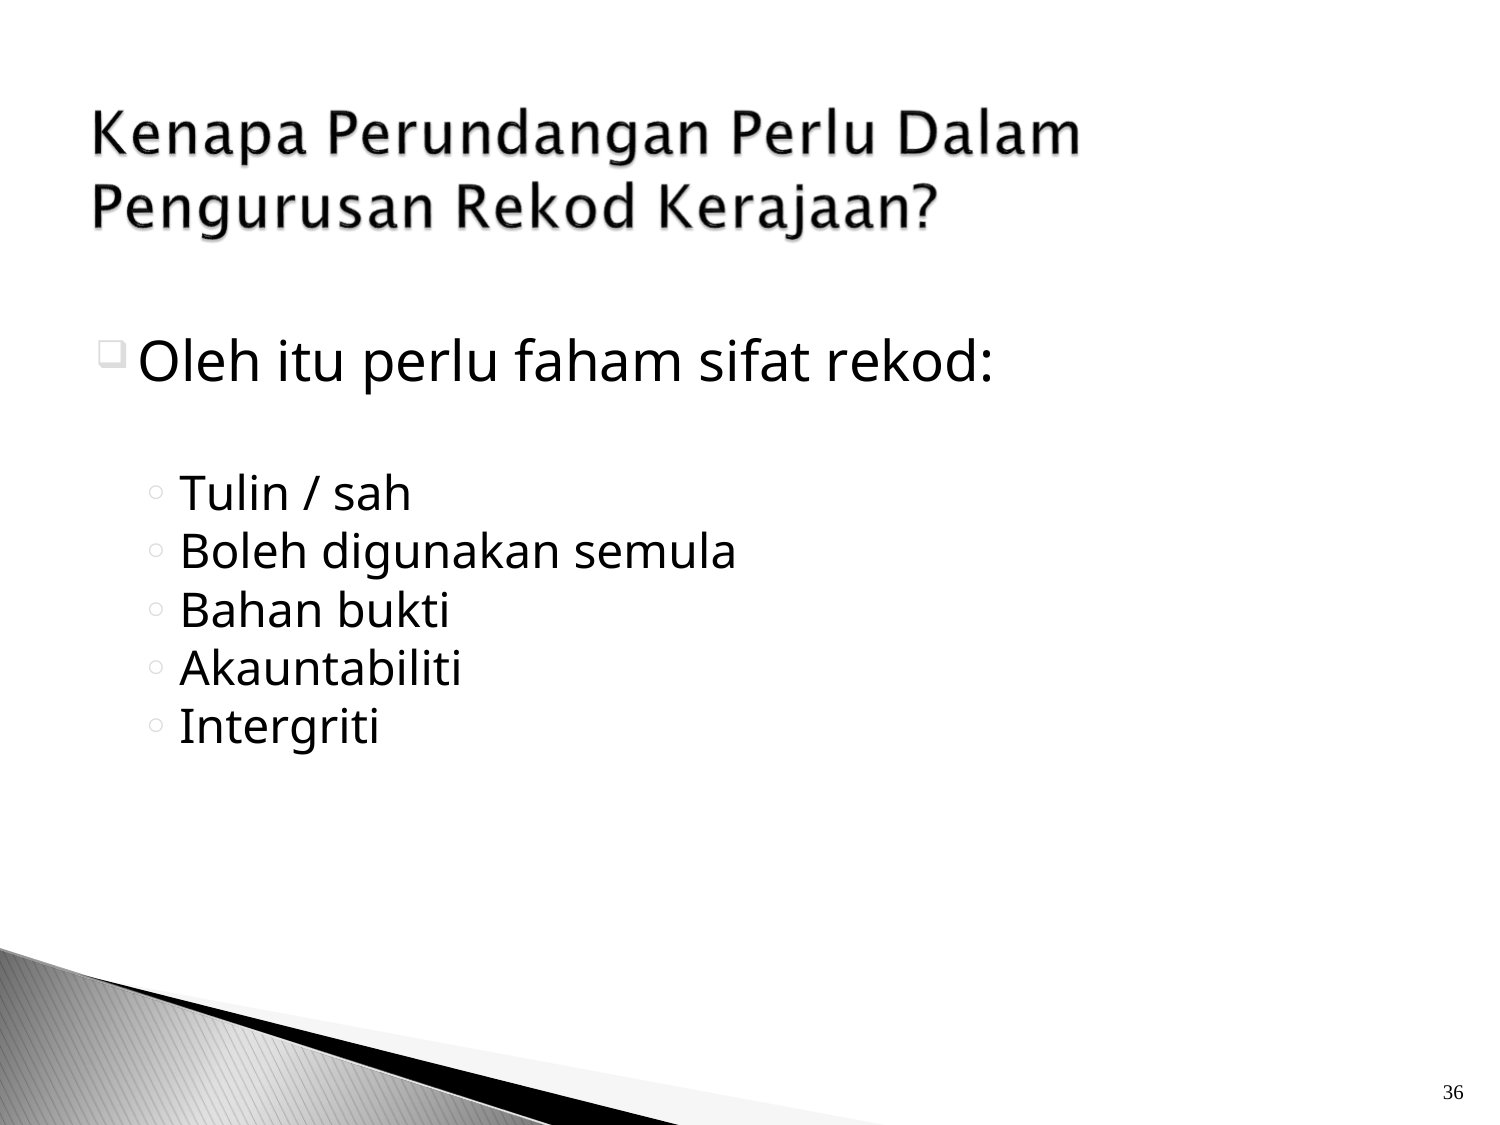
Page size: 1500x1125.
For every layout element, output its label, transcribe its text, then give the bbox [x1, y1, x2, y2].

text_box <number> [1418, 1051, 1479, 1112]
picture [75, 44, 1426, 247]
picture [0, 947, 559, 1125]
list Oleh itu perlu faham sifat rekod: Tulin / sah Boleh digunakan semula Bahan bukti Akauntabiliti Intergriti [62, 324, 1426, 1005]
